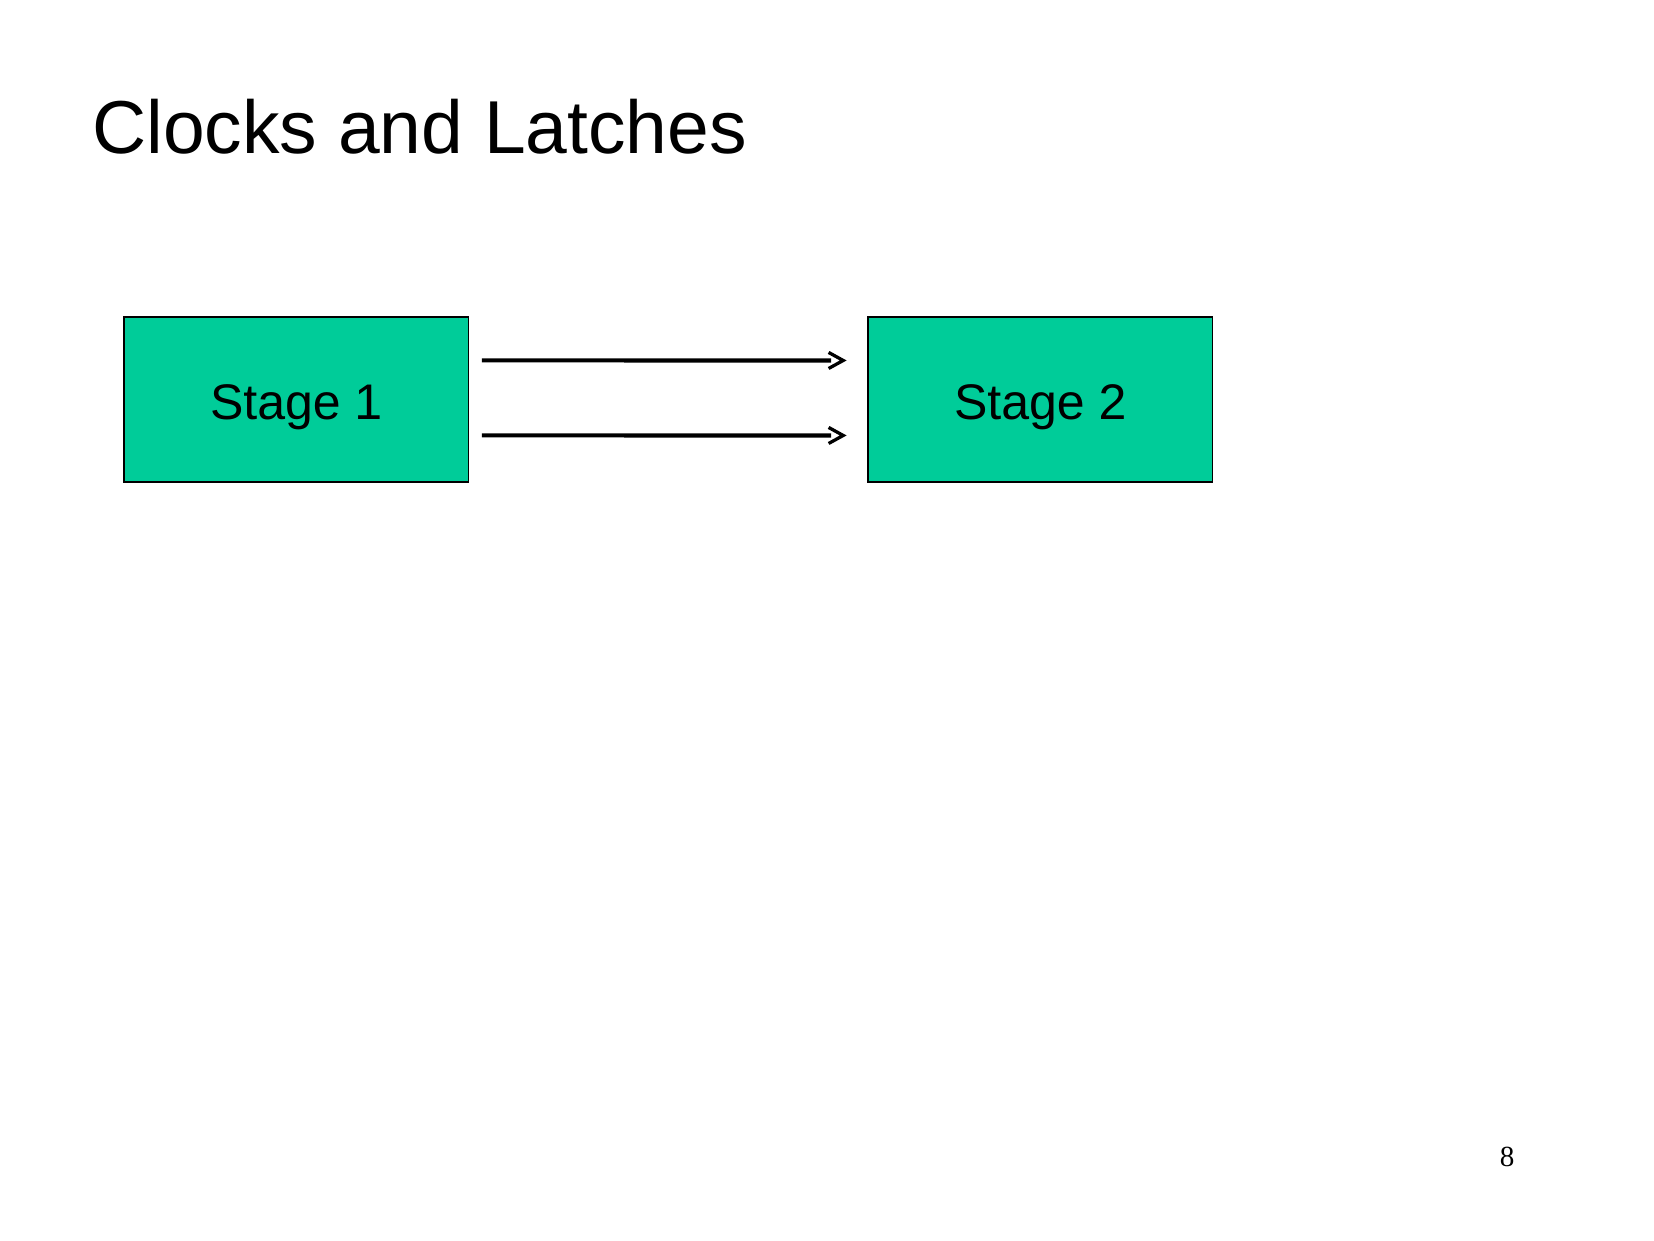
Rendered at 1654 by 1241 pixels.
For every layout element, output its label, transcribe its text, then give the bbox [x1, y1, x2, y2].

text_box Stage 1 [123, 316, 469, 483]
text_box Stage 2 [868, 316, 1213, 483]
text_box Clocks and Latches [77, 71, 762, 177]
text_box <number> [1184, 1129, 1530, 1213]
